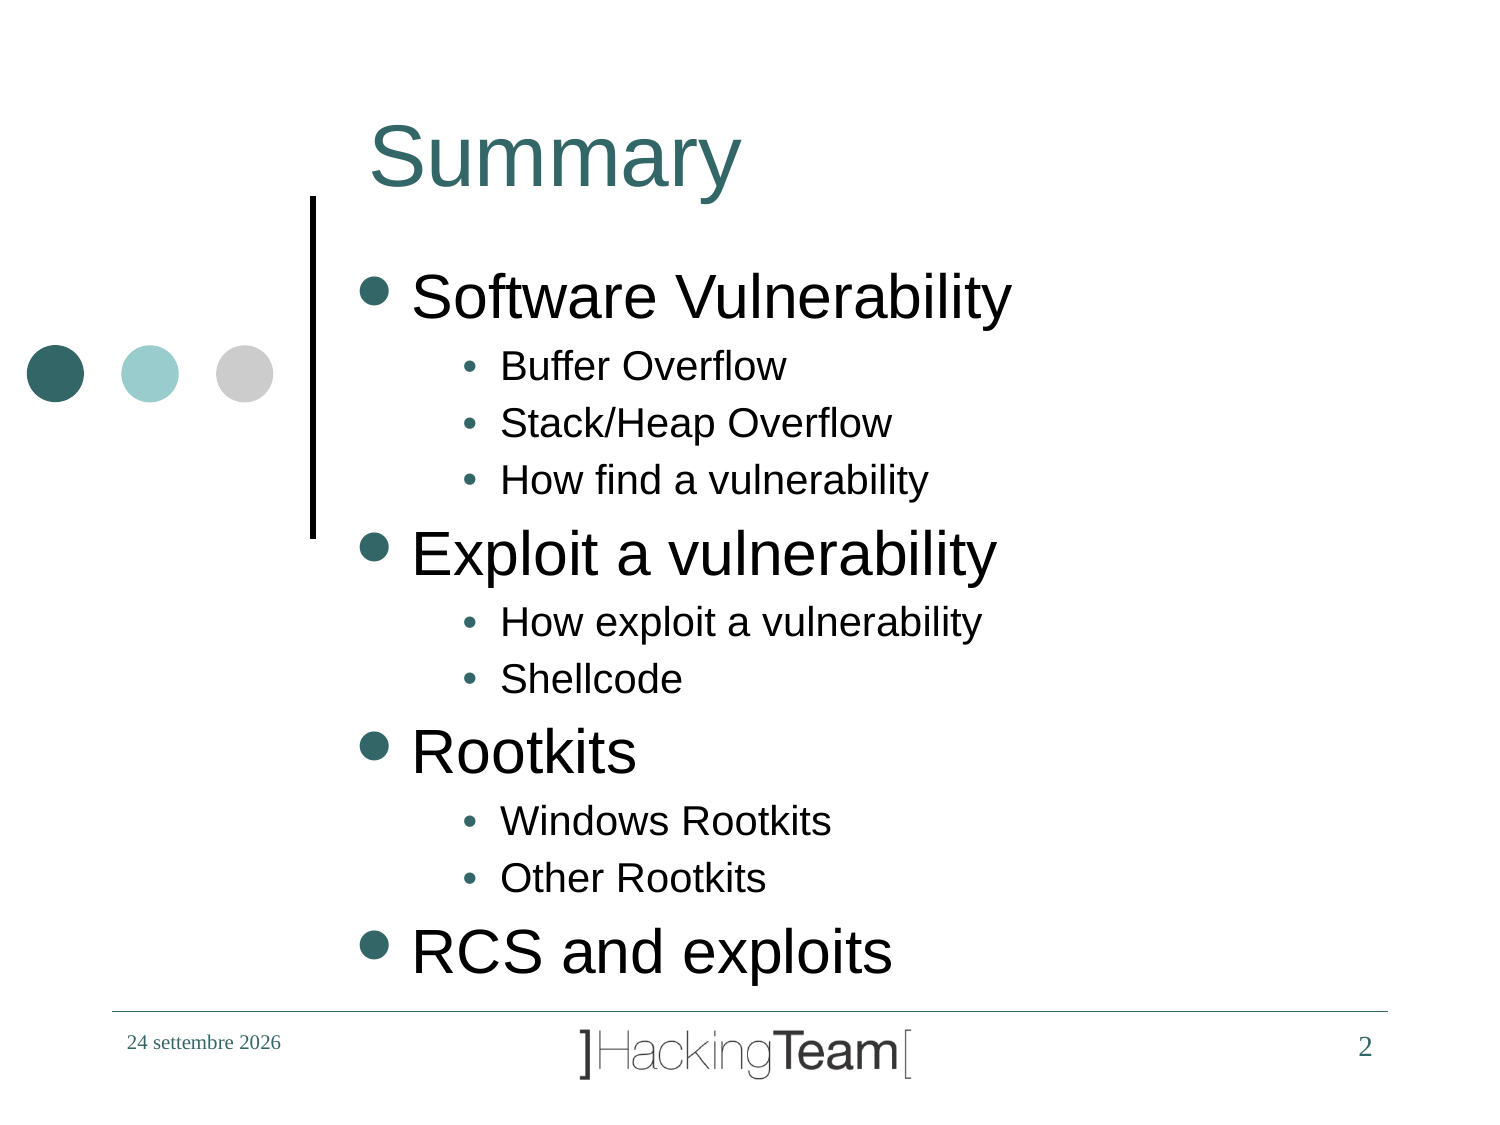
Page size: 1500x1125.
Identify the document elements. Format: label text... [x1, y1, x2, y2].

picture [574, 1023, 916, 1084]
title Summary [249, 38, 1401, 275]
list Software Vulnerability Buffer Overflow Stack/Heap Overflow How find a vulnerability Exploit a vulnerability How exploit a vulnerability Shellcode Rootkits Windows Rootkits Other Rootkits RCS and exploits [237, 262, 1388, 991]
